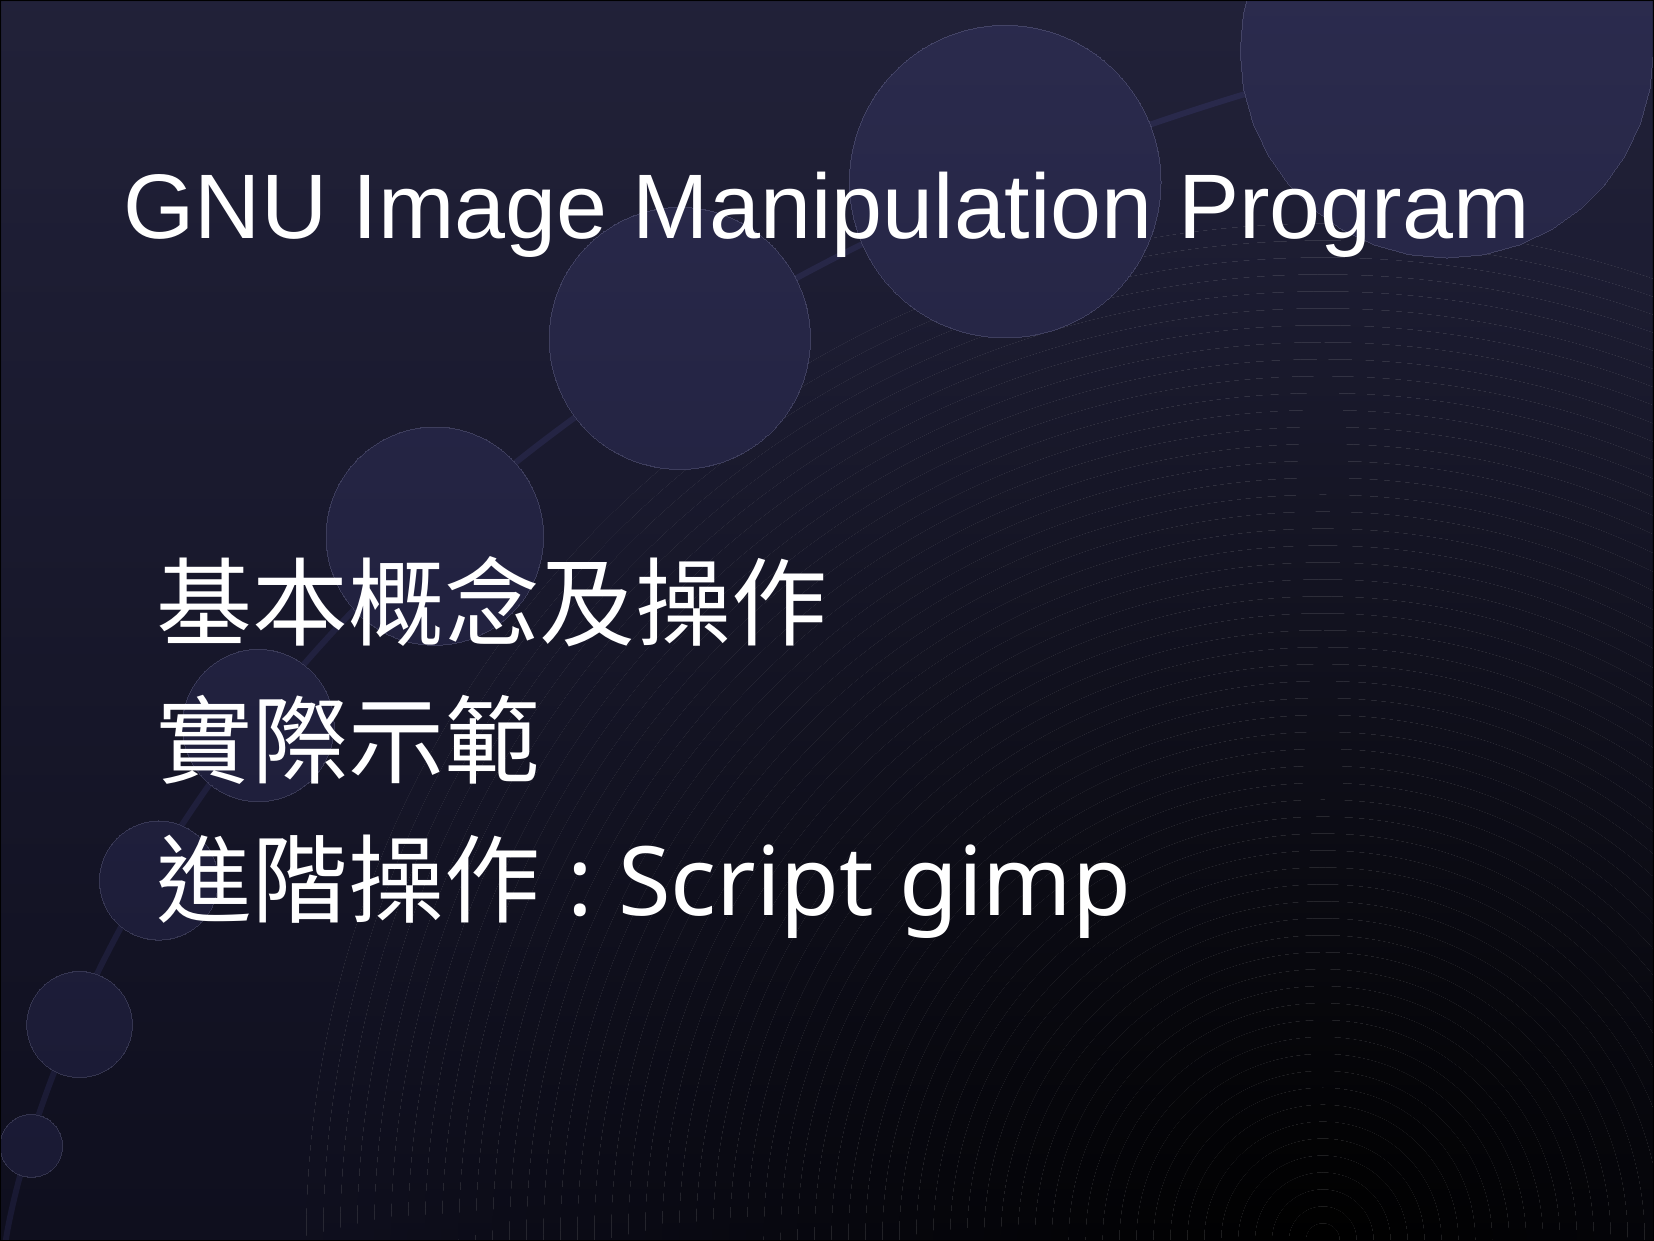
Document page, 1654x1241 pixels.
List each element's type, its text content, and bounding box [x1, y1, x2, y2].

subtitle 基本概念及操作 實際示範 進階操作: Script gimp [121, 344, 1534, 1127]
title GNU Image Manipulation Program [121, 102, 1534, 311]
